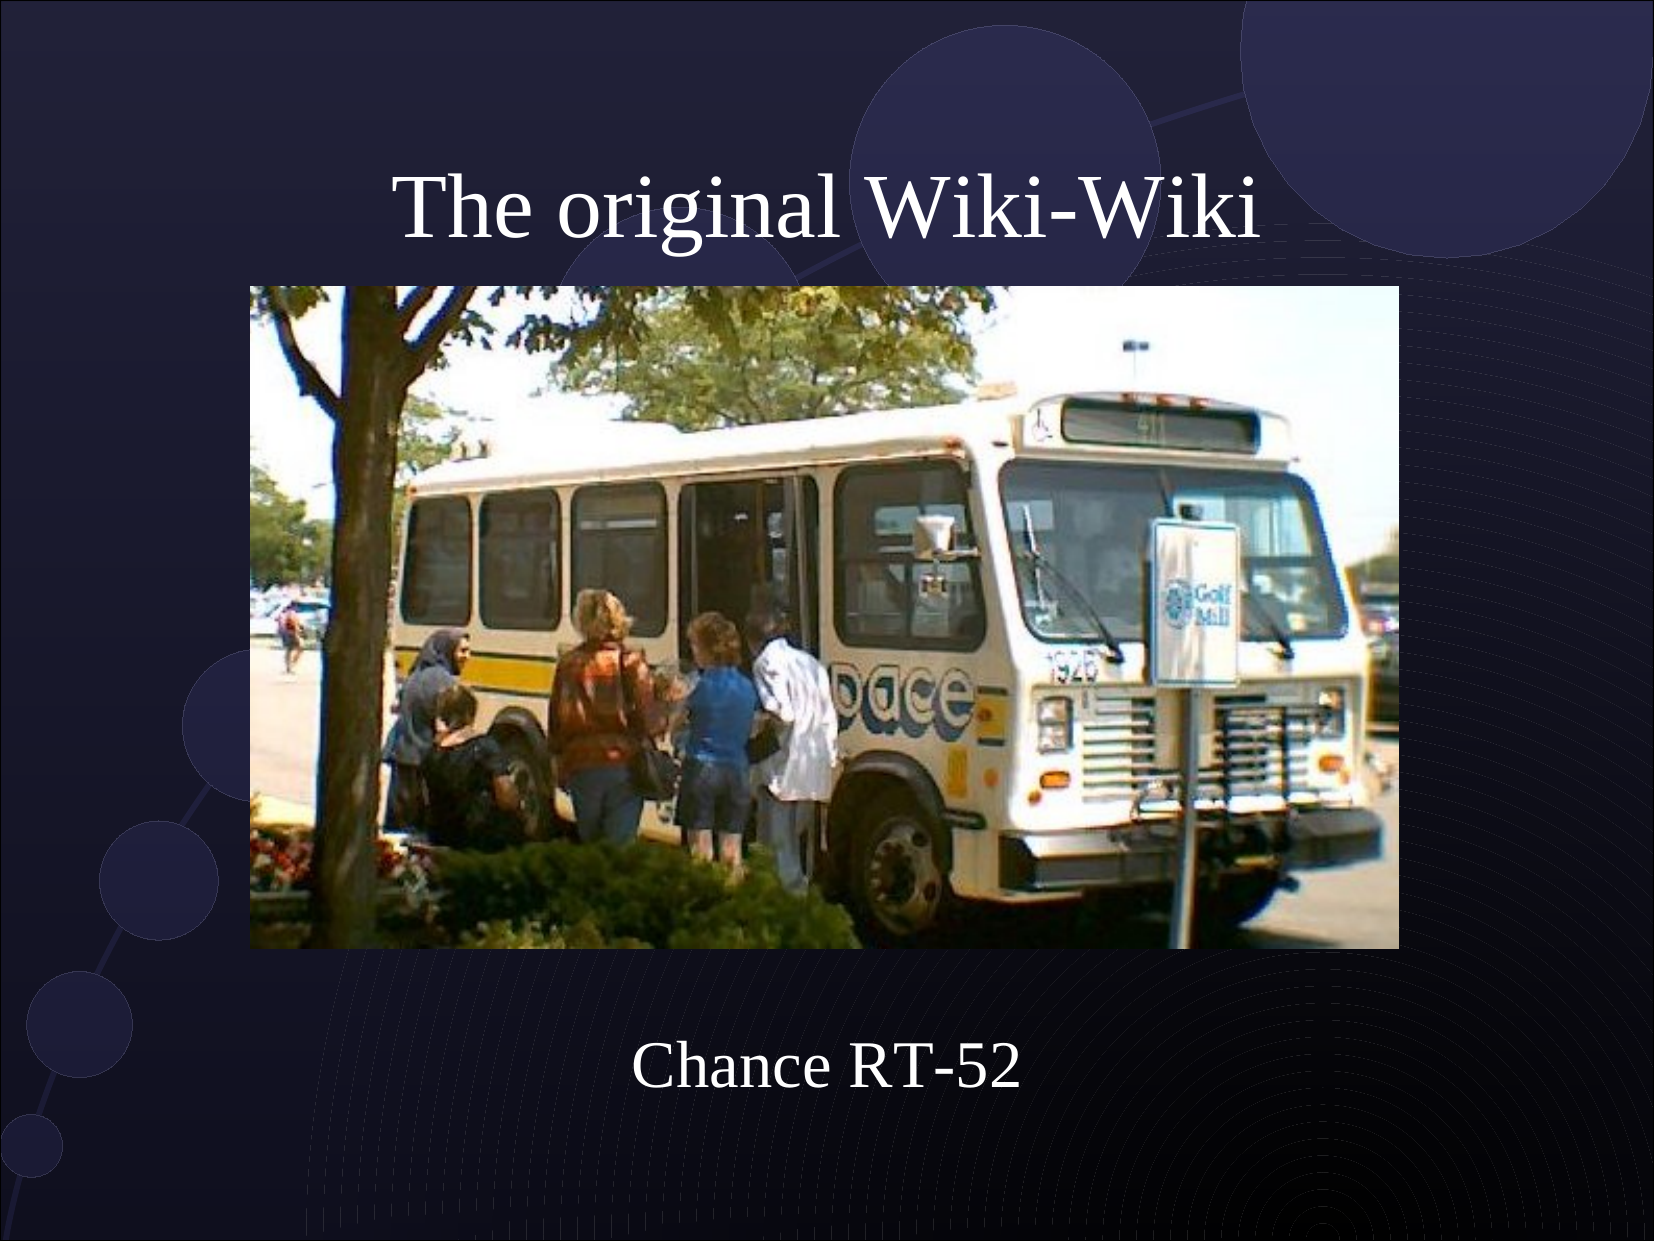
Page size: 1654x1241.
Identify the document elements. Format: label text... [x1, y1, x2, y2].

subtitle Chance RT-52 [121, 1003, 1534, 1127]
title The original Wiki-Wiki [121, 102, 1534, 311]
picture [250, 286, 1399, 949]
